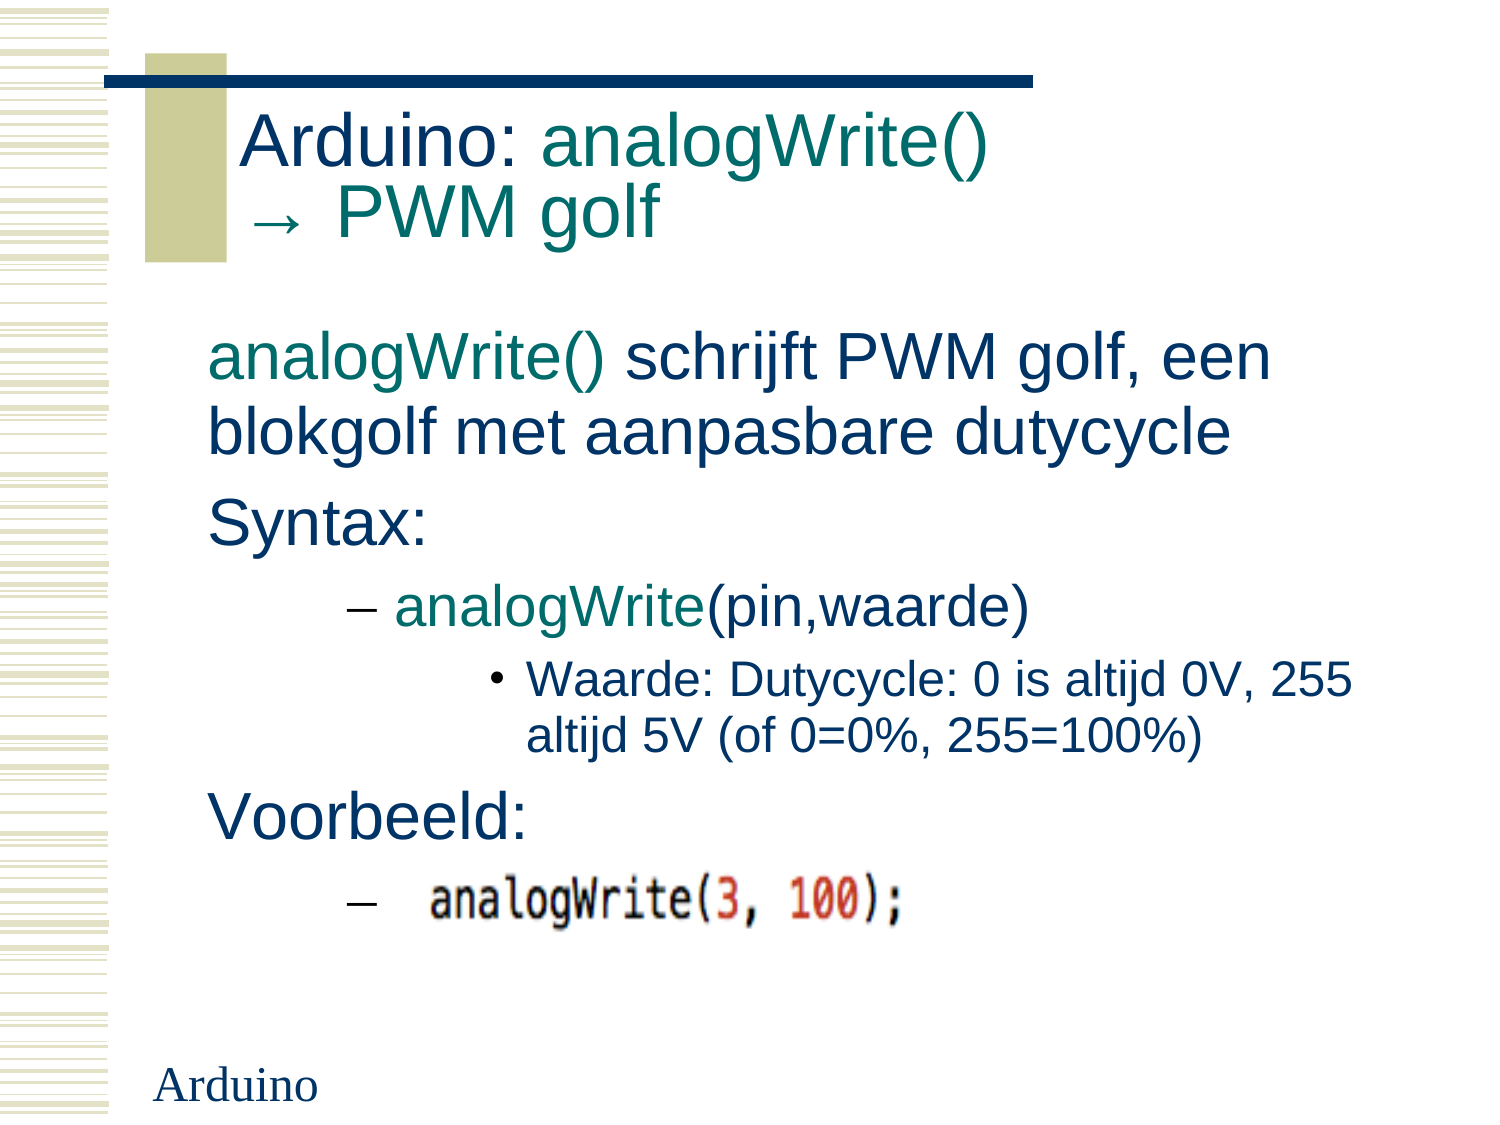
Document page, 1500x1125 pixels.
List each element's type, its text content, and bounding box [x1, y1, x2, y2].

picture [413, 865, 934, 945]
title Arduino: analogWrite() → PWM golf [225, 99, 1435, 263]
list analogWrite() schrijft PWM golf, een blokgolf met aanpasbare dutycycle Syntax: analogWrite(pin,waarde) Waarde: Dutycycle: 0 is altijd 0V, 255 altijd 5V (of 0=0%, 255=100%) Voorbeeld: [136, 312, 1441, 965]
